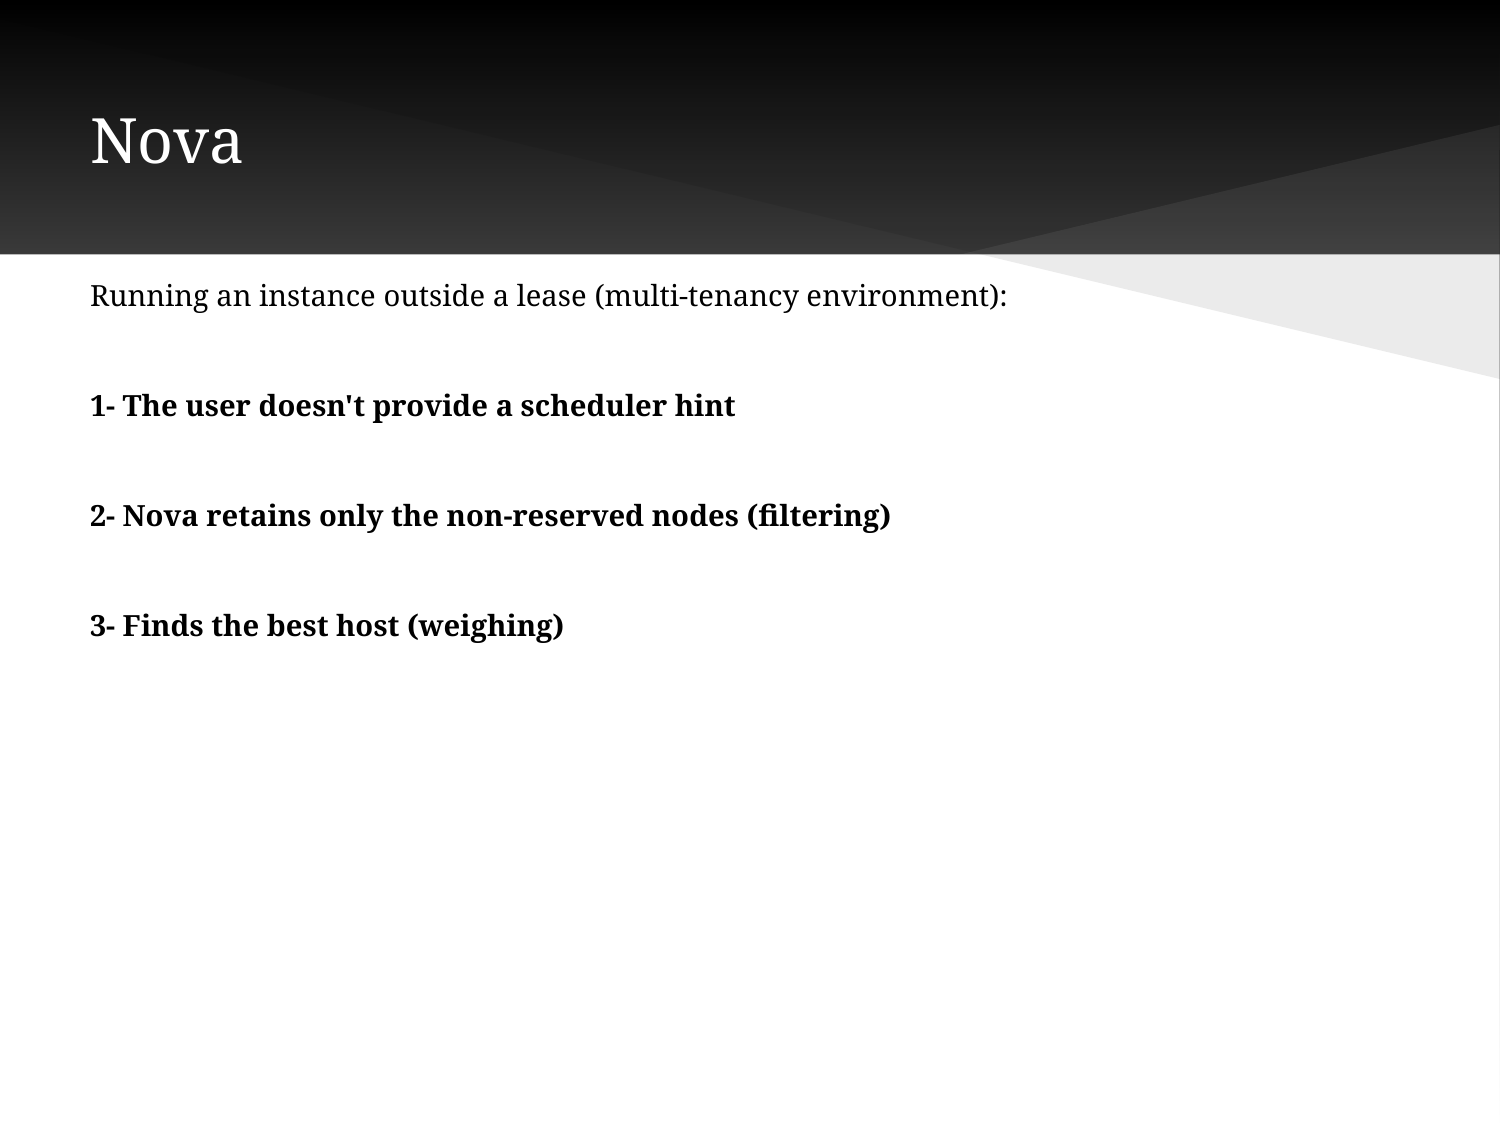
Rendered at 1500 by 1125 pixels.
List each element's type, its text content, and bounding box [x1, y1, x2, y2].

title Nova [75, 45, 1425, 233]
list Running an instance outside a lease (multi-tenancy environment): 1- The user doesn't provide a scheduler hint 2- Nova retains only the non-reserved nodes (filtering) 3- Finds the best host (weighing) [75, 262, 1425, 1078]
